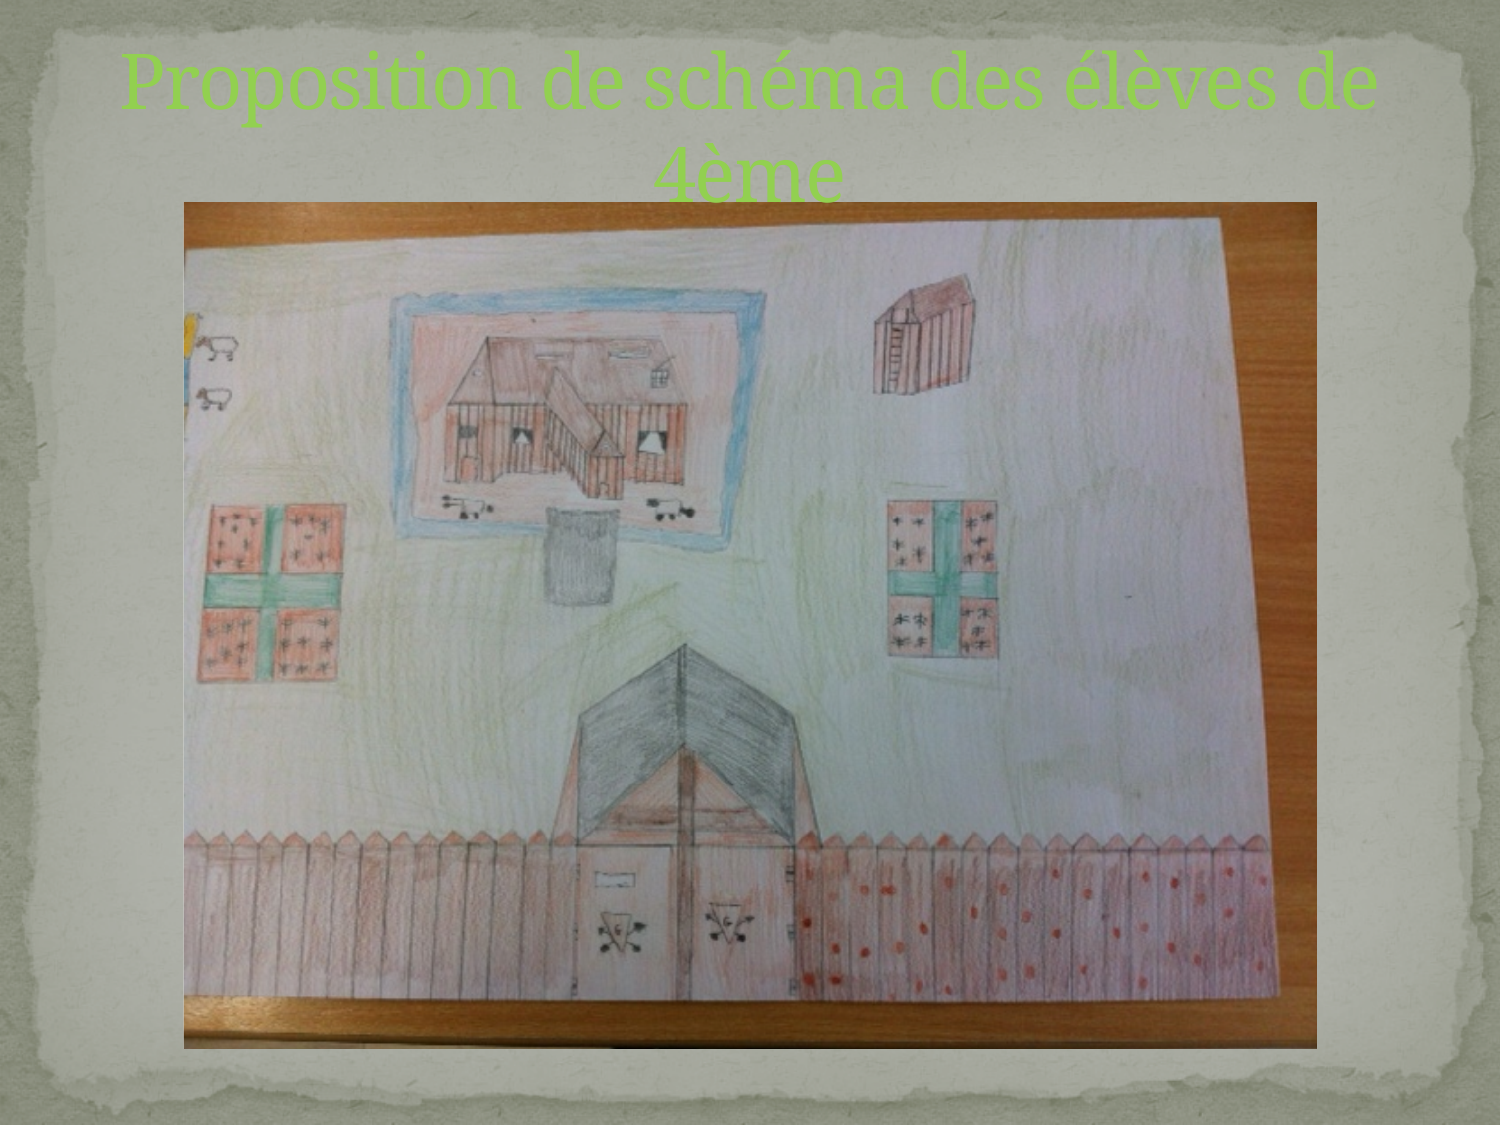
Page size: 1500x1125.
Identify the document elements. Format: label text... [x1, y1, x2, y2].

title Proposition de schéma des élèves de 4ème [75, 24, 1425, 225]
picture [183, 225, 1317, 1049]
